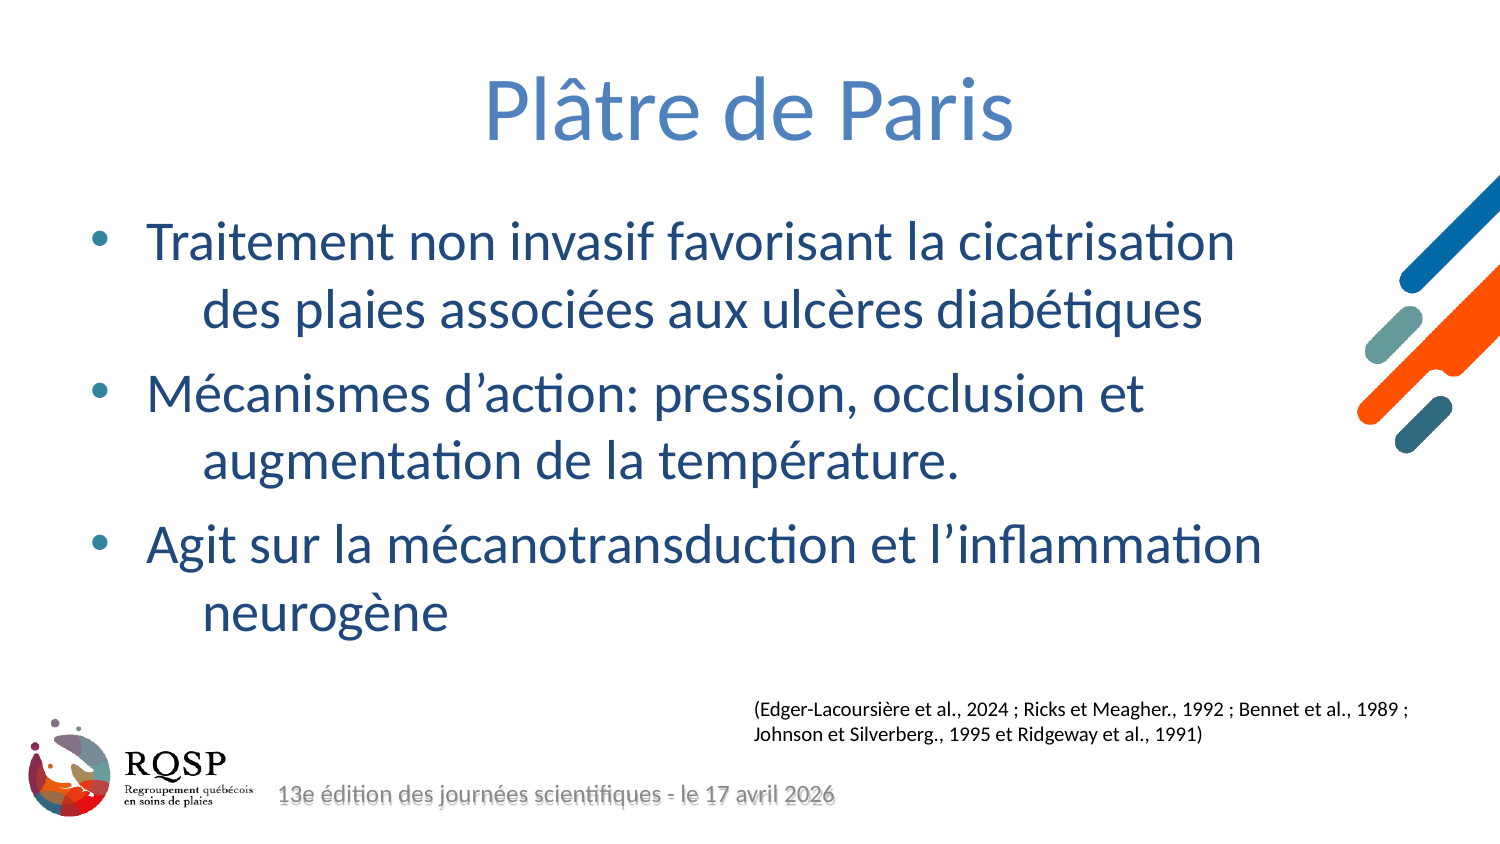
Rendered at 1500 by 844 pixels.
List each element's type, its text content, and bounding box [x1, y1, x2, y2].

list Traitement non invasif favorisant la cicatrisation des plaies associées aux ulcères diabétiques Mécanismes d’action: pression, occlusion et augmentation de la température. Agit sur la mécanotransduction et l’inflammation neurogène [75, 196, 1426, 754]
title Plâtre de Paris [75, 33, 1426, 175]
text_box (Edger-Lacoursière et al., 2024 ; Ricks et Meagher., 1992 ; Bennet et al., 1989 ; Johnson et Silverberg., 1995 et Ridgeway et al., 1991) [738, 688, 1443, 754]
